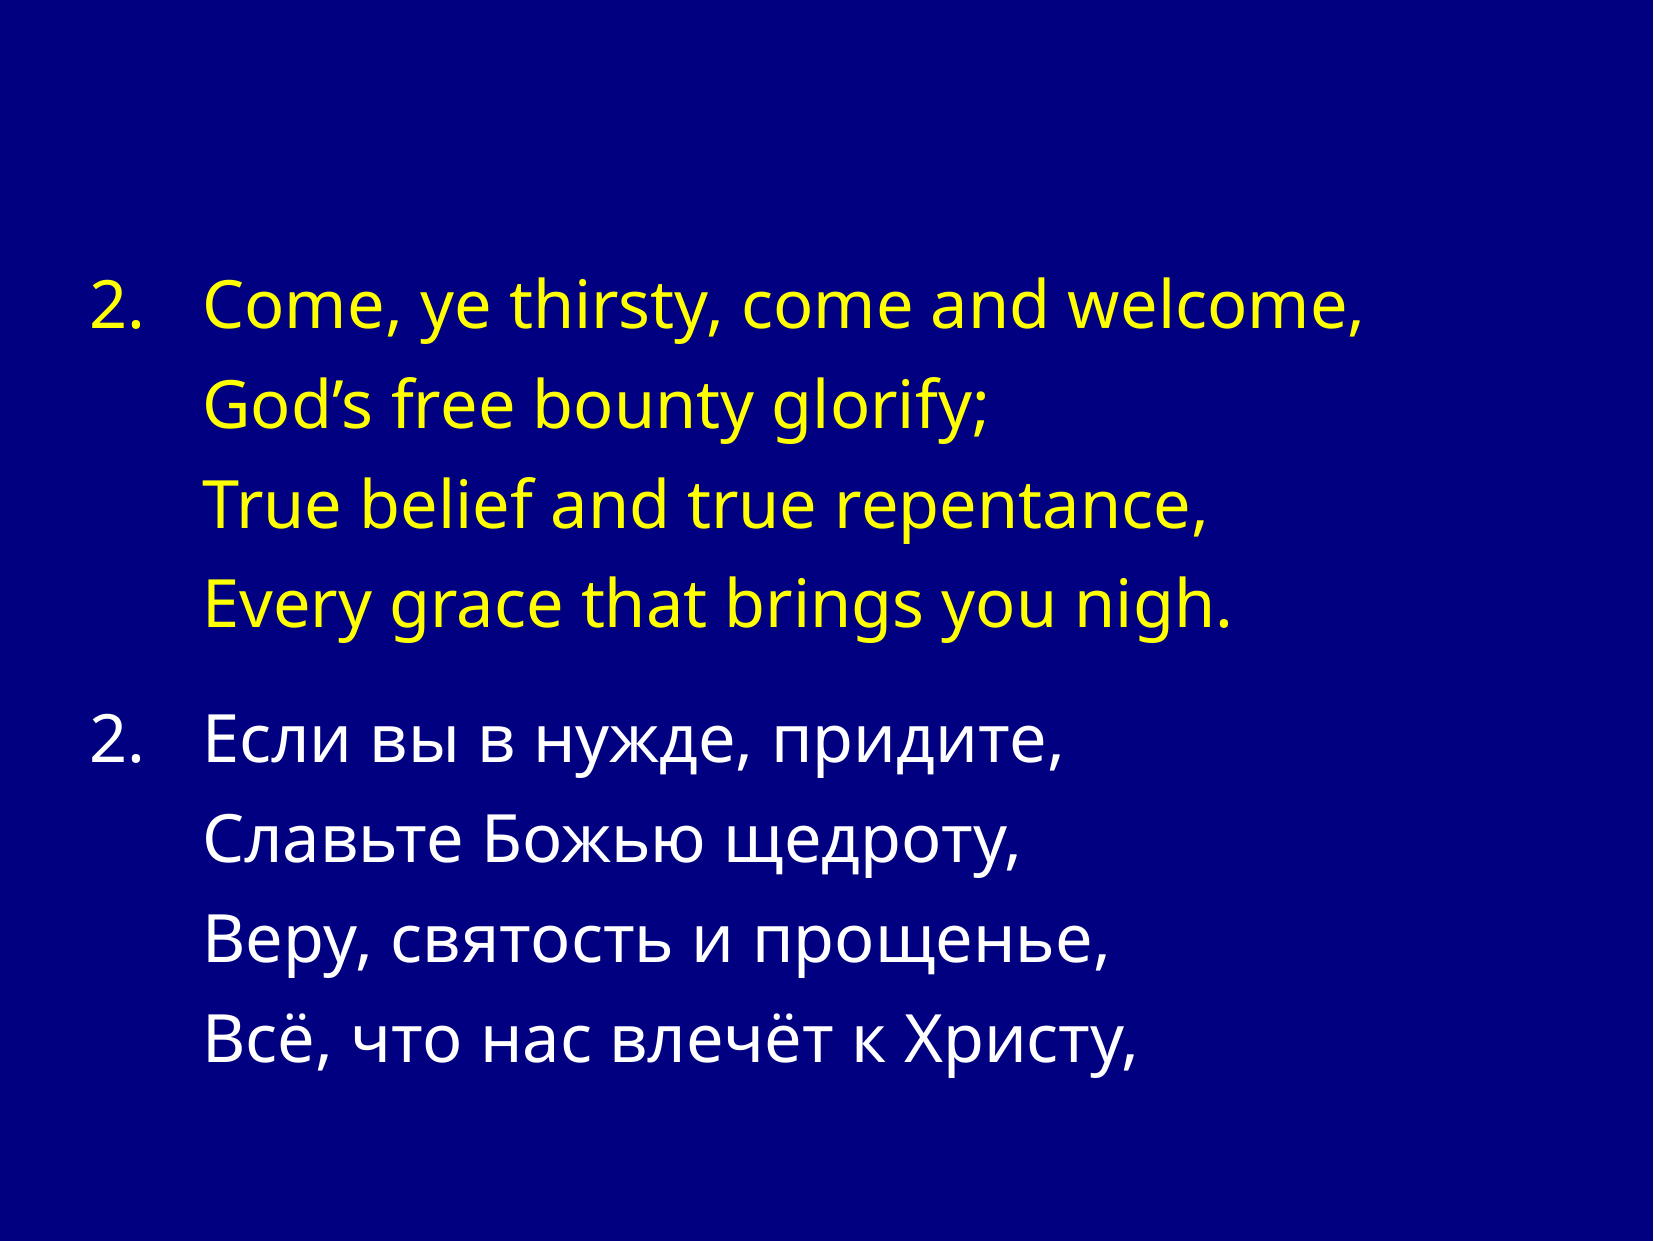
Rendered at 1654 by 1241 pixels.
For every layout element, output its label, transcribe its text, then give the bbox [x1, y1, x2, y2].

text_box 2. Если вы в нужде, придите, Славьте Божью щедроту, Веру, святость и прощенье, Всё, что нас влечёт к Христу, [75, 675, 1576, 1163]
text_box 2. Come, ye thirsty, come and welcome, God’s free bounty glorify; True belief and true repentance, Every grace that brings you nigh. [75, 150, 1576, 638]
